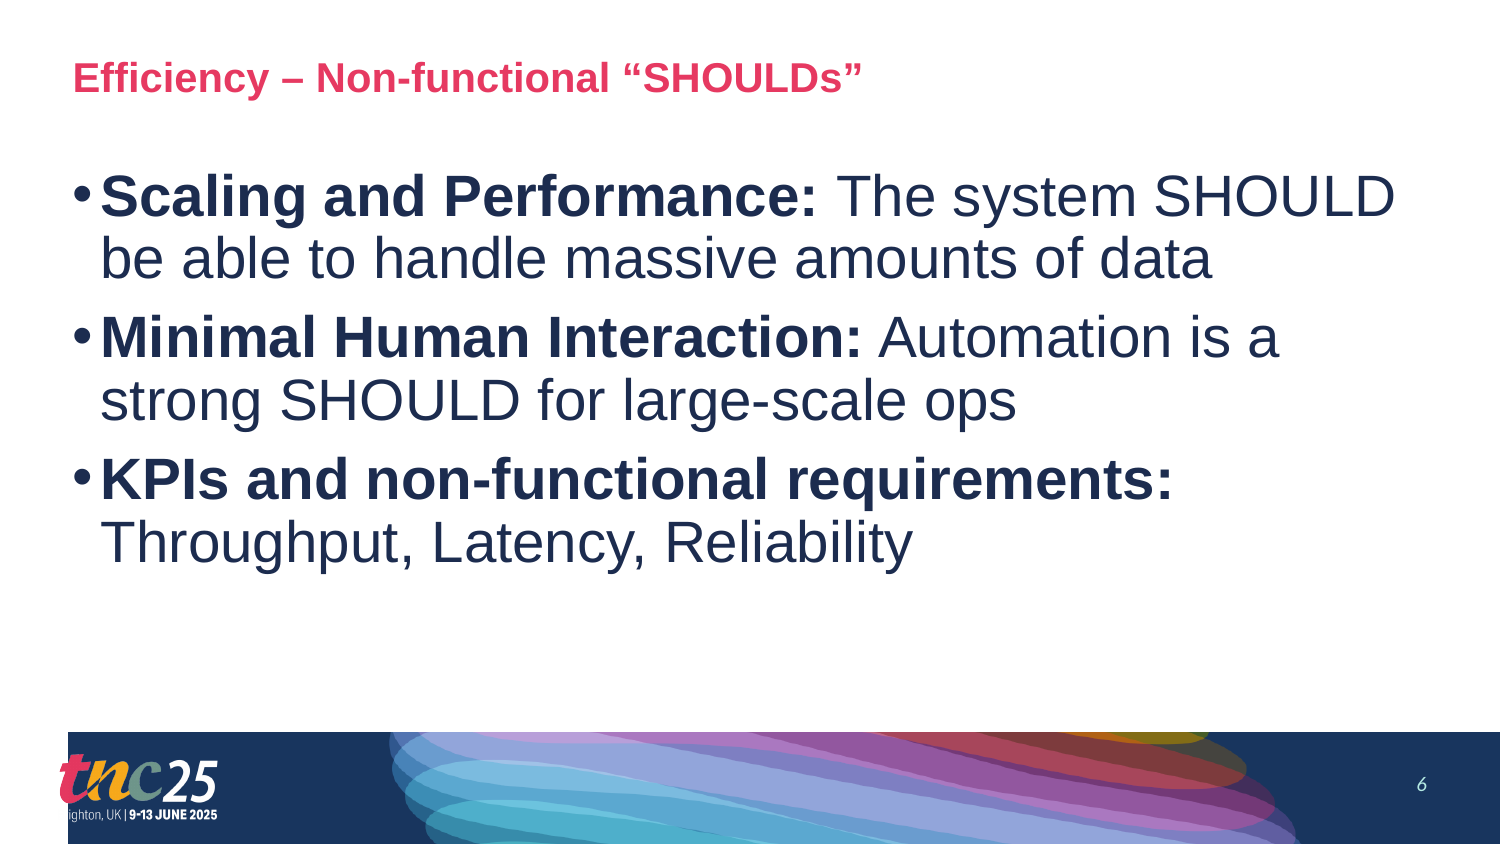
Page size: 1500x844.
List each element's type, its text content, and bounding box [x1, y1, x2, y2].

picture [57, 754, 218, 824]
list Scaling and Performance: The system SHOULD be able to handle massive amounts of data Minimal Human Interaction: Automation is a strong SHOULD for large-scale ops KPIs and non-functional requirements: Throughput, Latency, Reliability [57, 158, 1442, 709]
picture [344, 732, 1500, 844]
title Efficiency – Non-functional “SHOULDs” [57, 21, 1442, 136]
